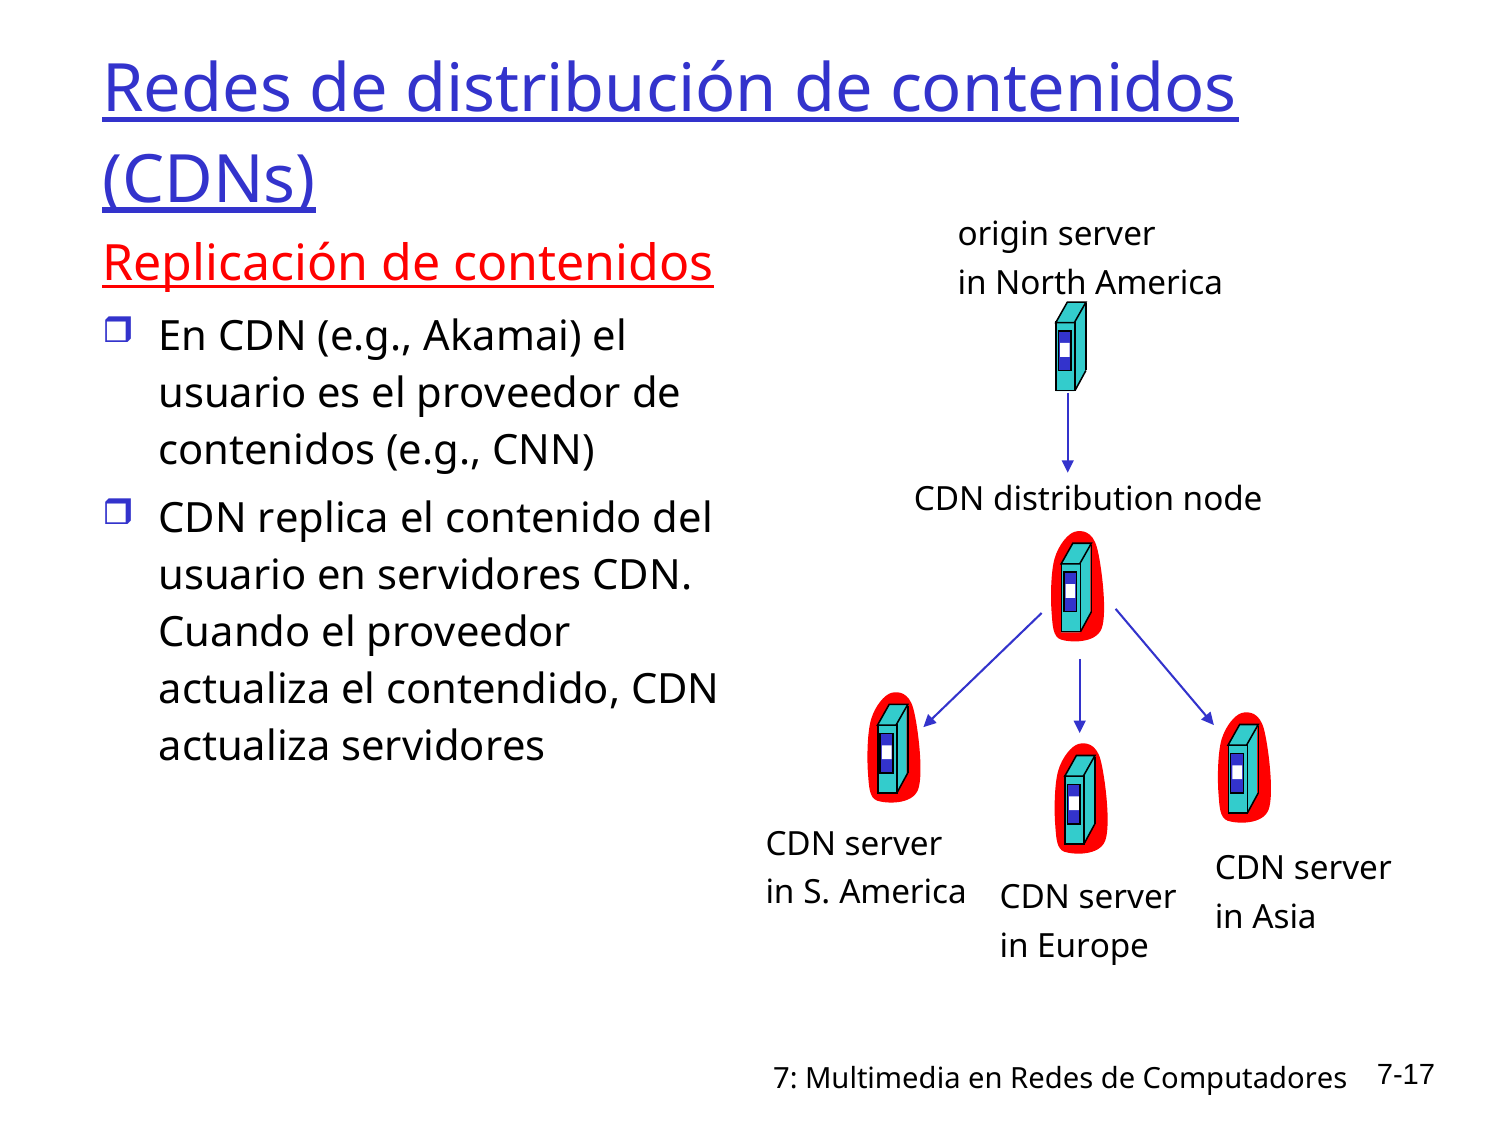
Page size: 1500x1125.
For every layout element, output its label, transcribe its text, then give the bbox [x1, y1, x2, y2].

list Replicación de contenidos En CDN (e.g., Akamai) el usuario es el proveedor de contenidos (e.g., CNN) CDN replica el contenido del usuario en servidores CDN. Cuando el proveedor actualiza el contendido, CDN actualiza servidores [87, 219, 755, 1026]
text_box [1054, 743, 1108, 854]
text_box [867, 692, 921, 803]
text_box [1217, 712, 1271, 823]
text_box CDN distribution node [899, 469, 1278, 525]
text_box CDN server in Asia [1200, 838, 1407, 943]
text_box [1055, 309, 1085, 392]
text_box CDN server in S. America [750, 814, 983, 918]
title Redes de distribución de contenidos (CDNs) [87, 37, 1405, 225]
text_box origin server in North America [942, 204, 1239, 309]
text_box CDN server in Europe [984, 867, 1192, 972]
text_box [1051, 531, 1105, 642]
